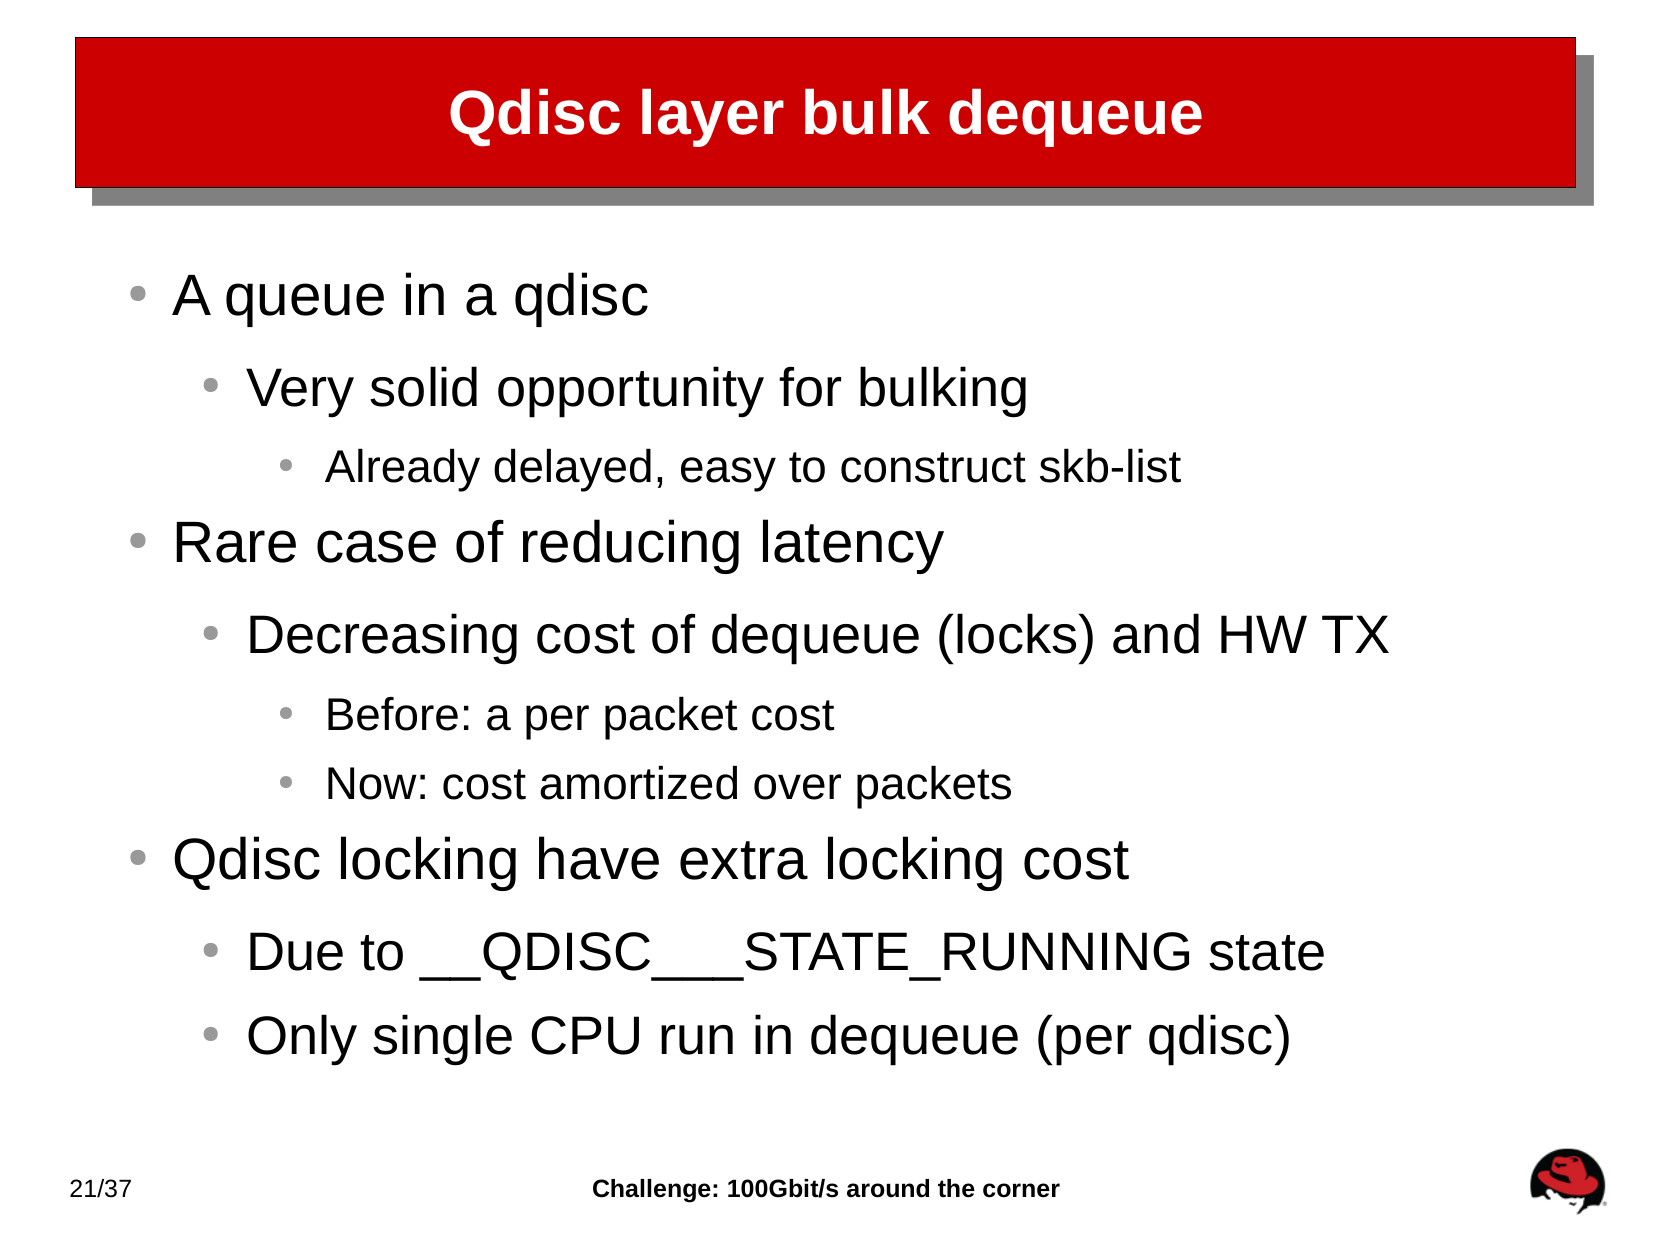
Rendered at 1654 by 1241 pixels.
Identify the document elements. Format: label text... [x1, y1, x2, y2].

picture [1529, 1146, 1613, 1224]
list A queue in a qdisc Very solid opportunity for bulking Already delayed, easy to construct skb-list Rare case of reducing latency Decreasing cost of dequeue (locks) and HW TX Before: a per packet cost Now: cost amortized over packets Qdisc locking have extra locking cost Due to __QDISC___STATE_RUNNING state Only single CPU run in dequeue (per qdisc) [112, 262, 1538, 1067]
title Qdisc layer bulk dequeue [116, 37, 1538, 188]
